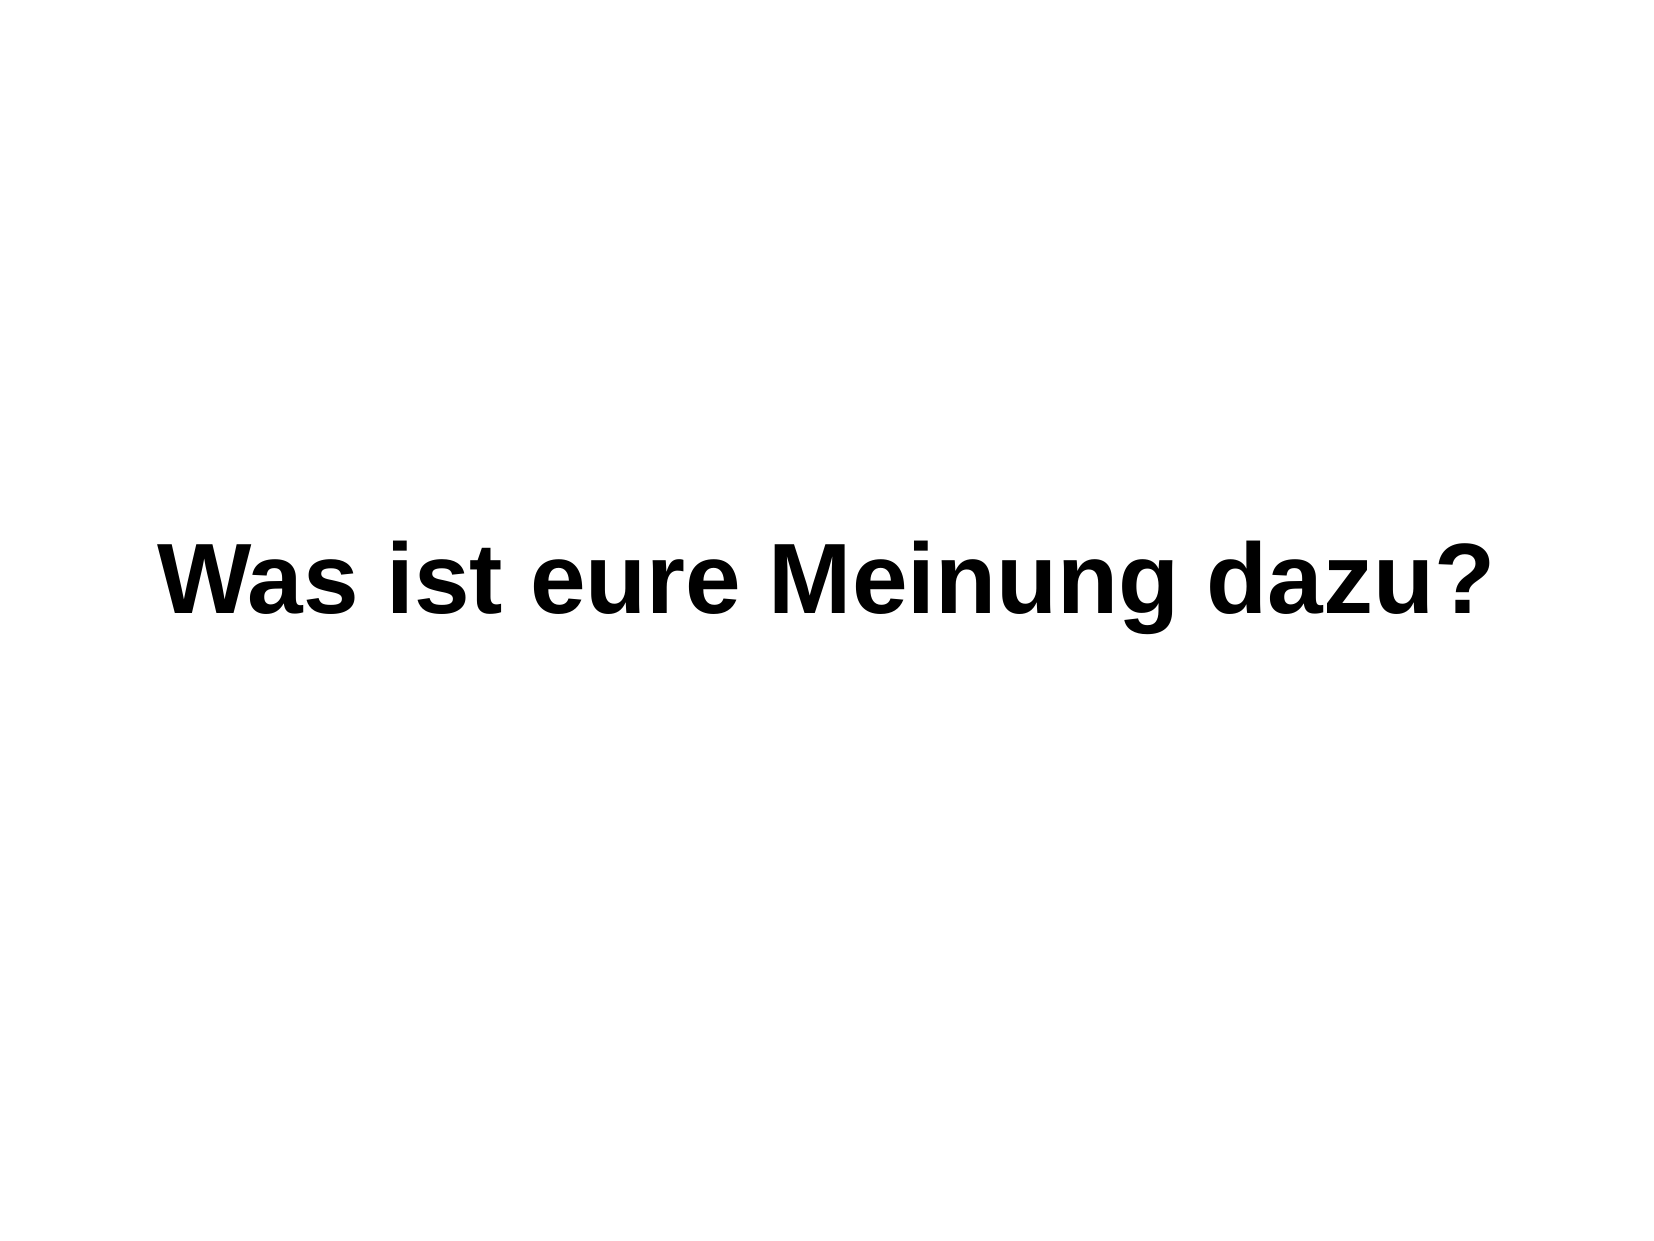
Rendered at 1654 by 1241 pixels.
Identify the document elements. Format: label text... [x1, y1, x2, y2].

subtitle Was ist eure Meinung dazu? [82, 49, 1571, 1109]
